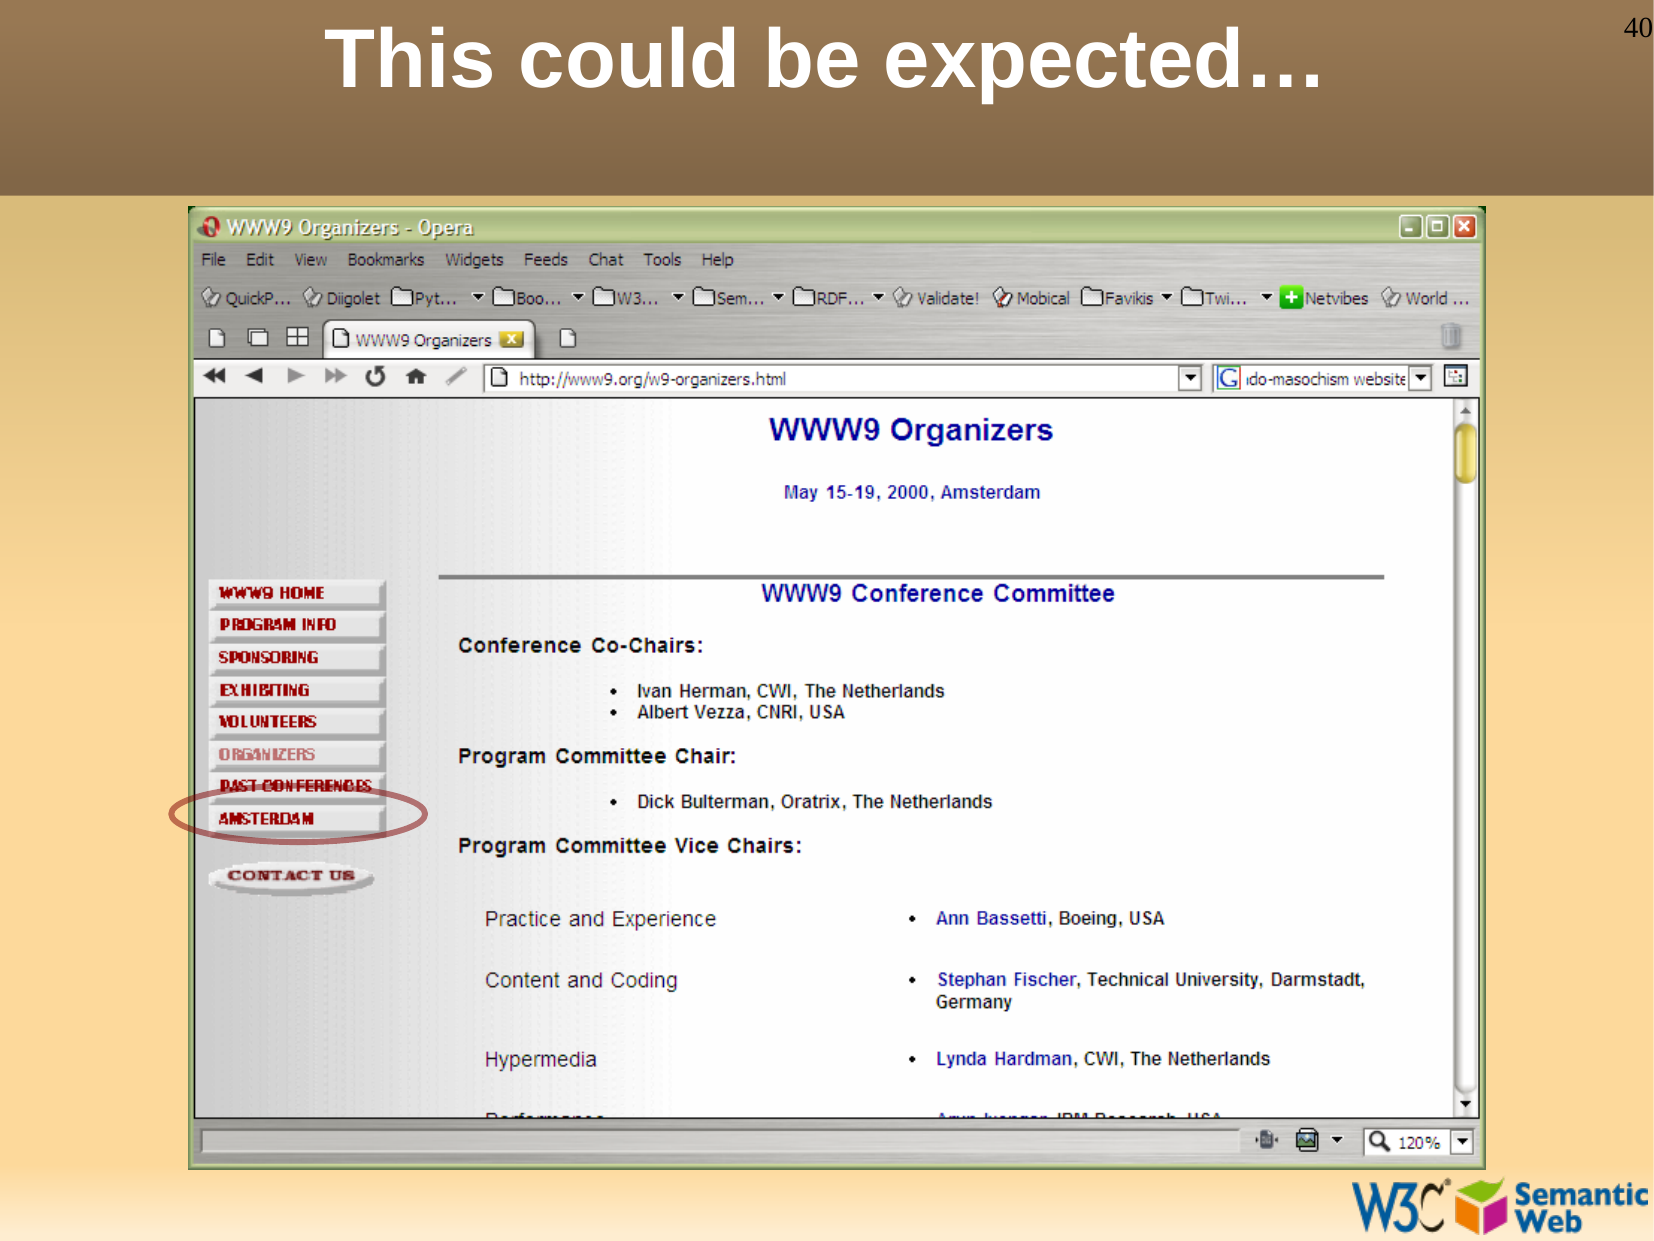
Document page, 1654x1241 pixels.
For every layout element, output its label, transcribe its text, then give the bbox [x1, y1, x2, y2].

title This could be expected… [0, 0, 1654, 119]
picture [0, 119, 1654, 1241]
